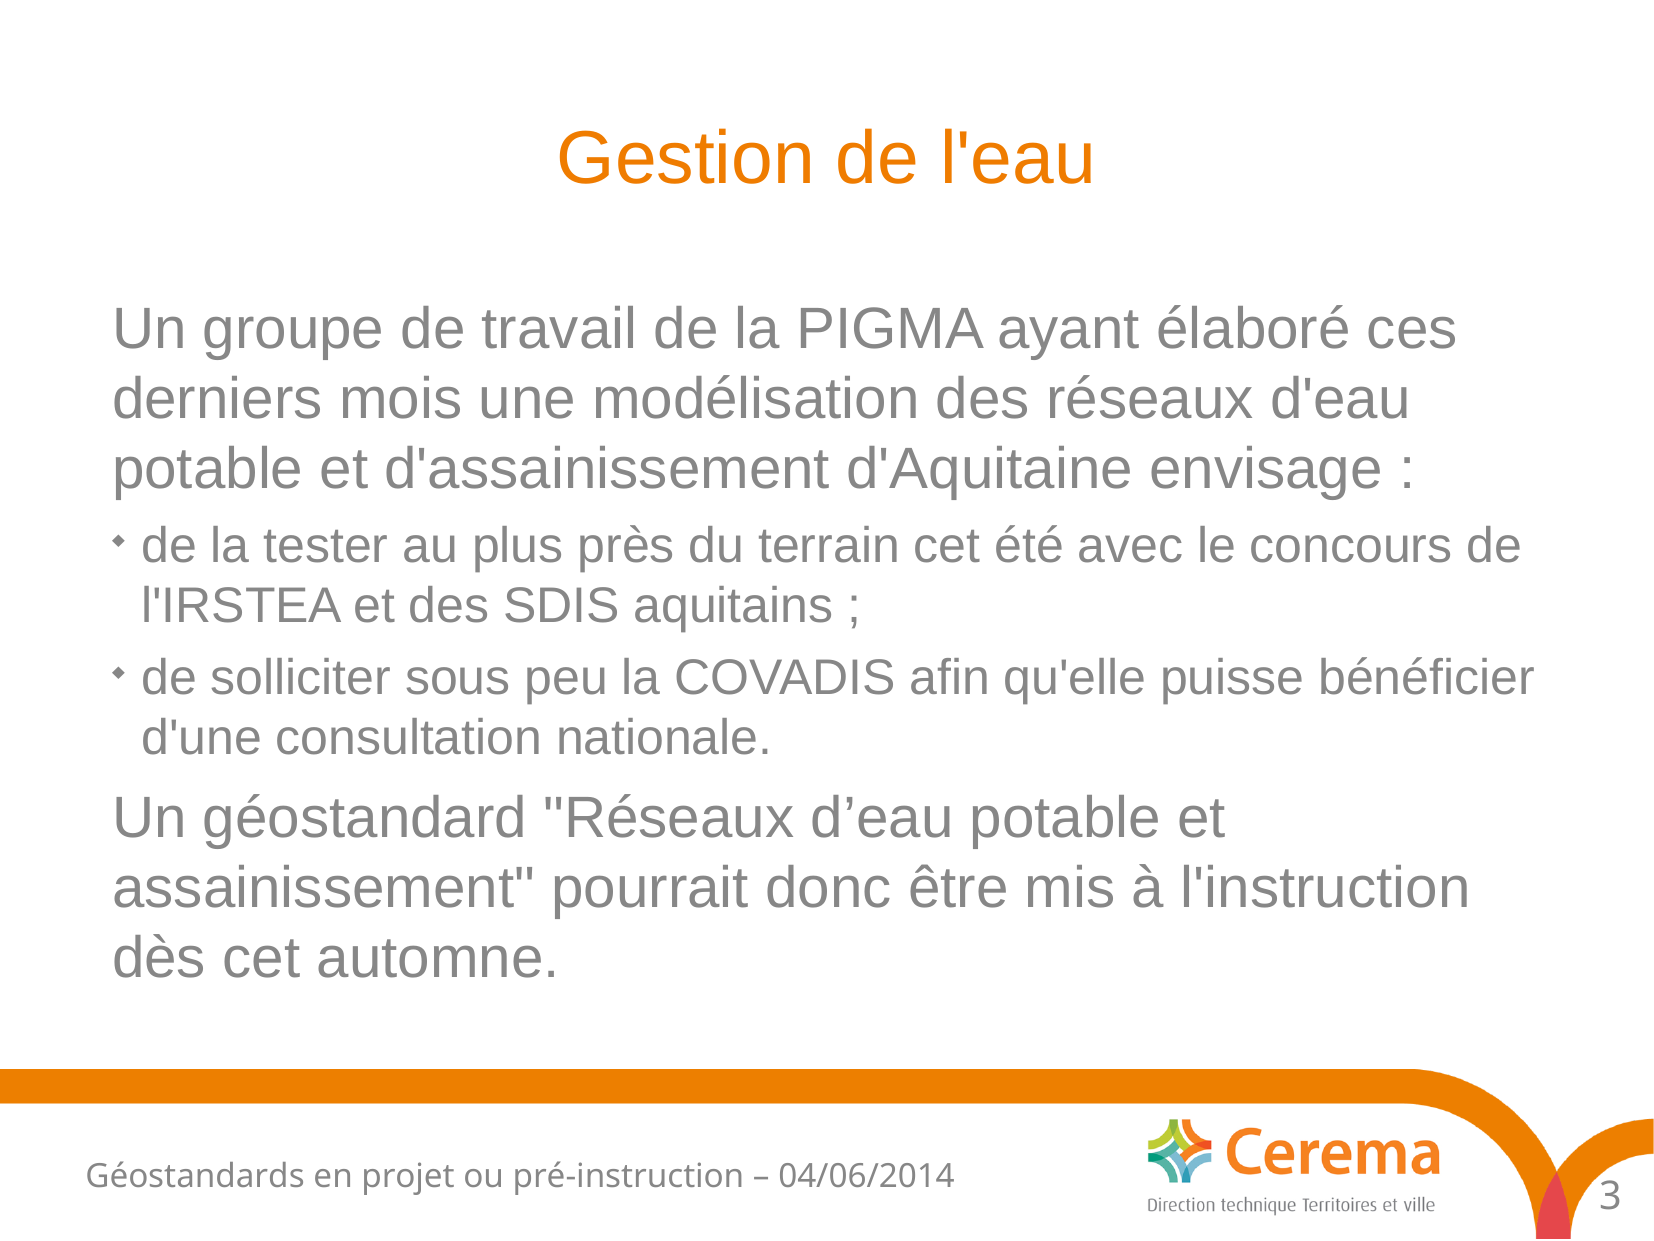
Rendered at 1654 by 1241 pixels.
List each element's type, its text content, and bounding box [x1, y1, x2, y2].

list Un groupe de travail de la PIGMA ayant élaboré ces derniers mois une modélisation des réseaux d'eau potable et d'assainissement d'Aquitaine envisage : de la tester au plus près du terrain cet été avec le concours de l'IRSTEA et des SDIS aquitains ; de solliciter sous peu la COVADIS afin qu'elle puisse bénéficier d'une consultation nationale. Un géostandard "Réseaux d’eau potable et assainissement" pourrait donc être mis à l'instruction dès cet automne. [82, 290, 1538, 1010]
title Gestion de l'eau [82, 49, 1571, 257]
picture [0, 1069, 1654, 1239]
